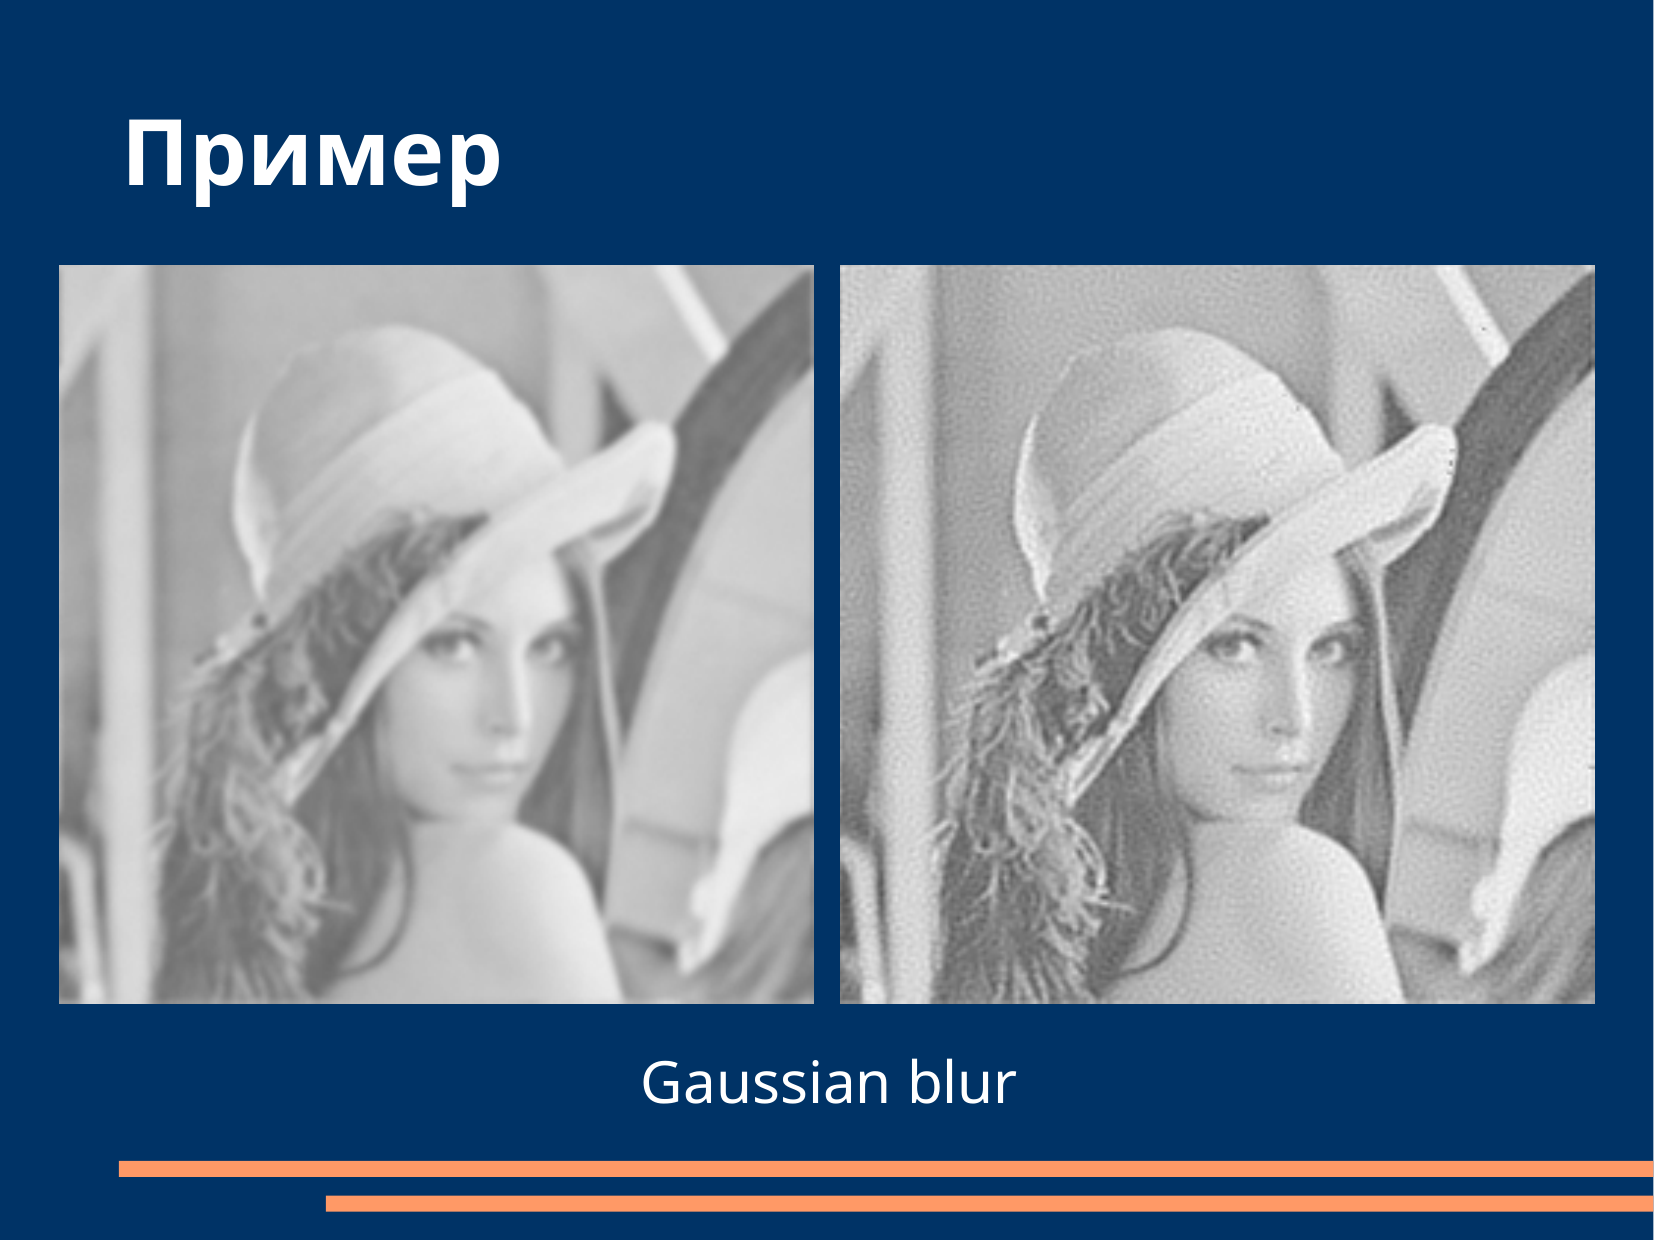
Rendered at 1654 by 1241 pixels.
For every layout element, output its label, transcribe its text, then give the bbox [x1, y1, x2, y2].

text_box Gaussian blur [625, 1033, 1217, 1119]
picture [840, 265, 1595, 1004]
picture [59, 265, 814, 1004]
title Пример [121, 46, 1534, 254]
